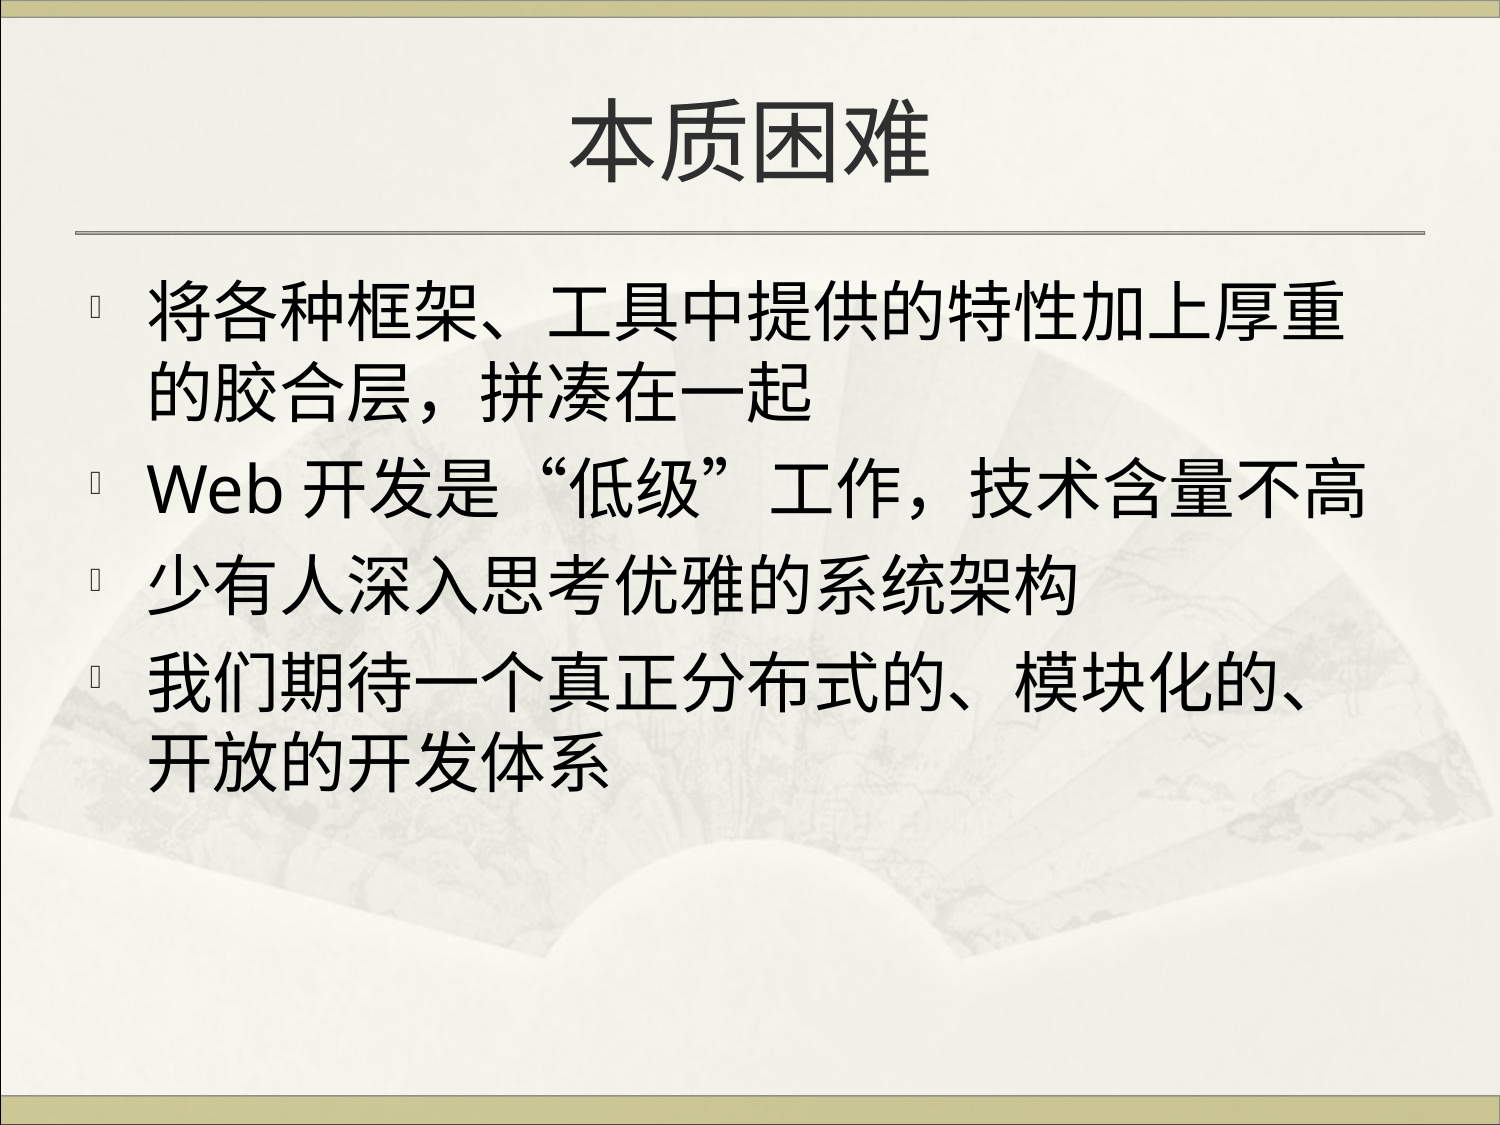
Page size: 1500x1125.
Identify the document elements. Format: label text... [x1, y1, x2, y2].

title 本质困难 [75, 45, 1426, 233]
picture [0, 0, 1500, 1125]
list 将各种框架、工具中提供的特性加上厚重的胶合层，拼凑在一起 Web开发是“低级”工作，技术含量不高 少有人深入思考优雅的系统架构 我们期待一个真正分布式的、模块化的、开放的开发体系 [75, 262, 1426, 1032]
